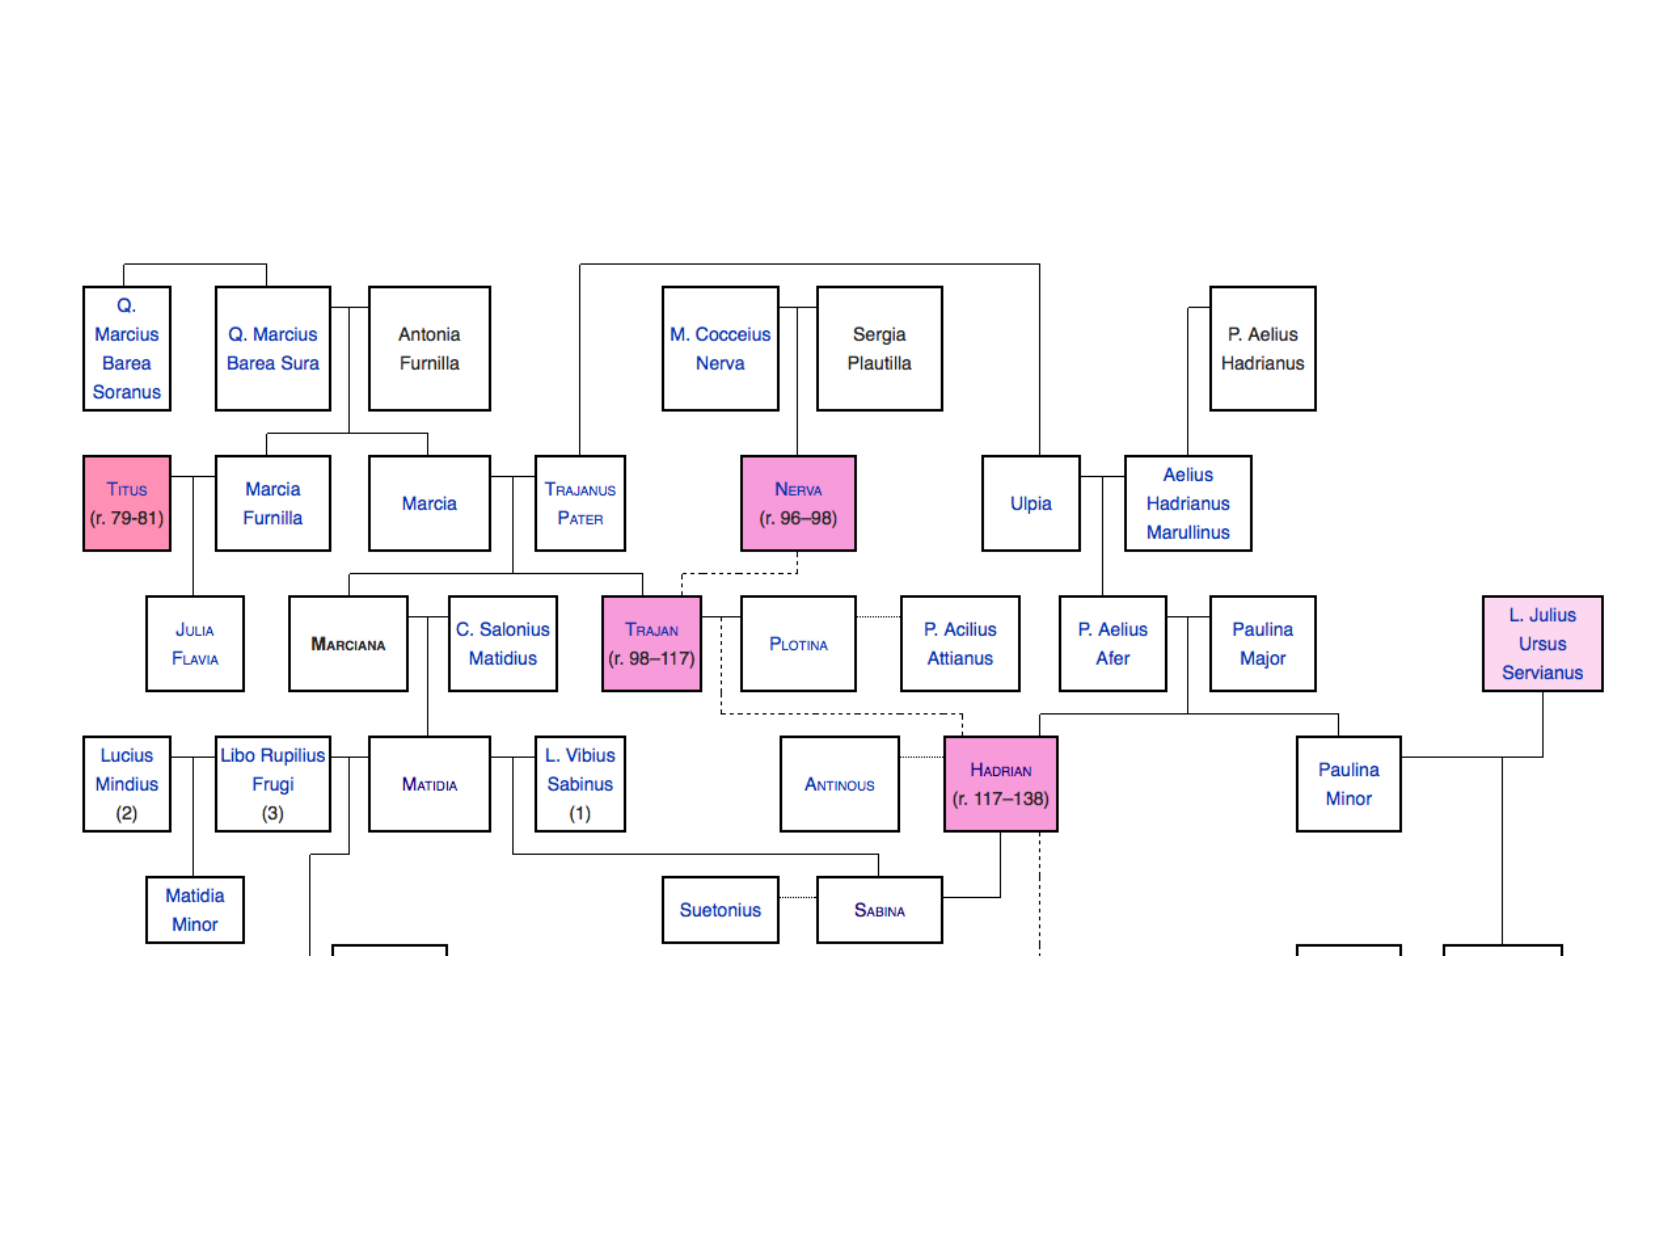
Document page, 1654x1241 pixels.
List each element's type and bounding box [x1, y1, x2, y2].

picture [59, 236, 1642, 956]
